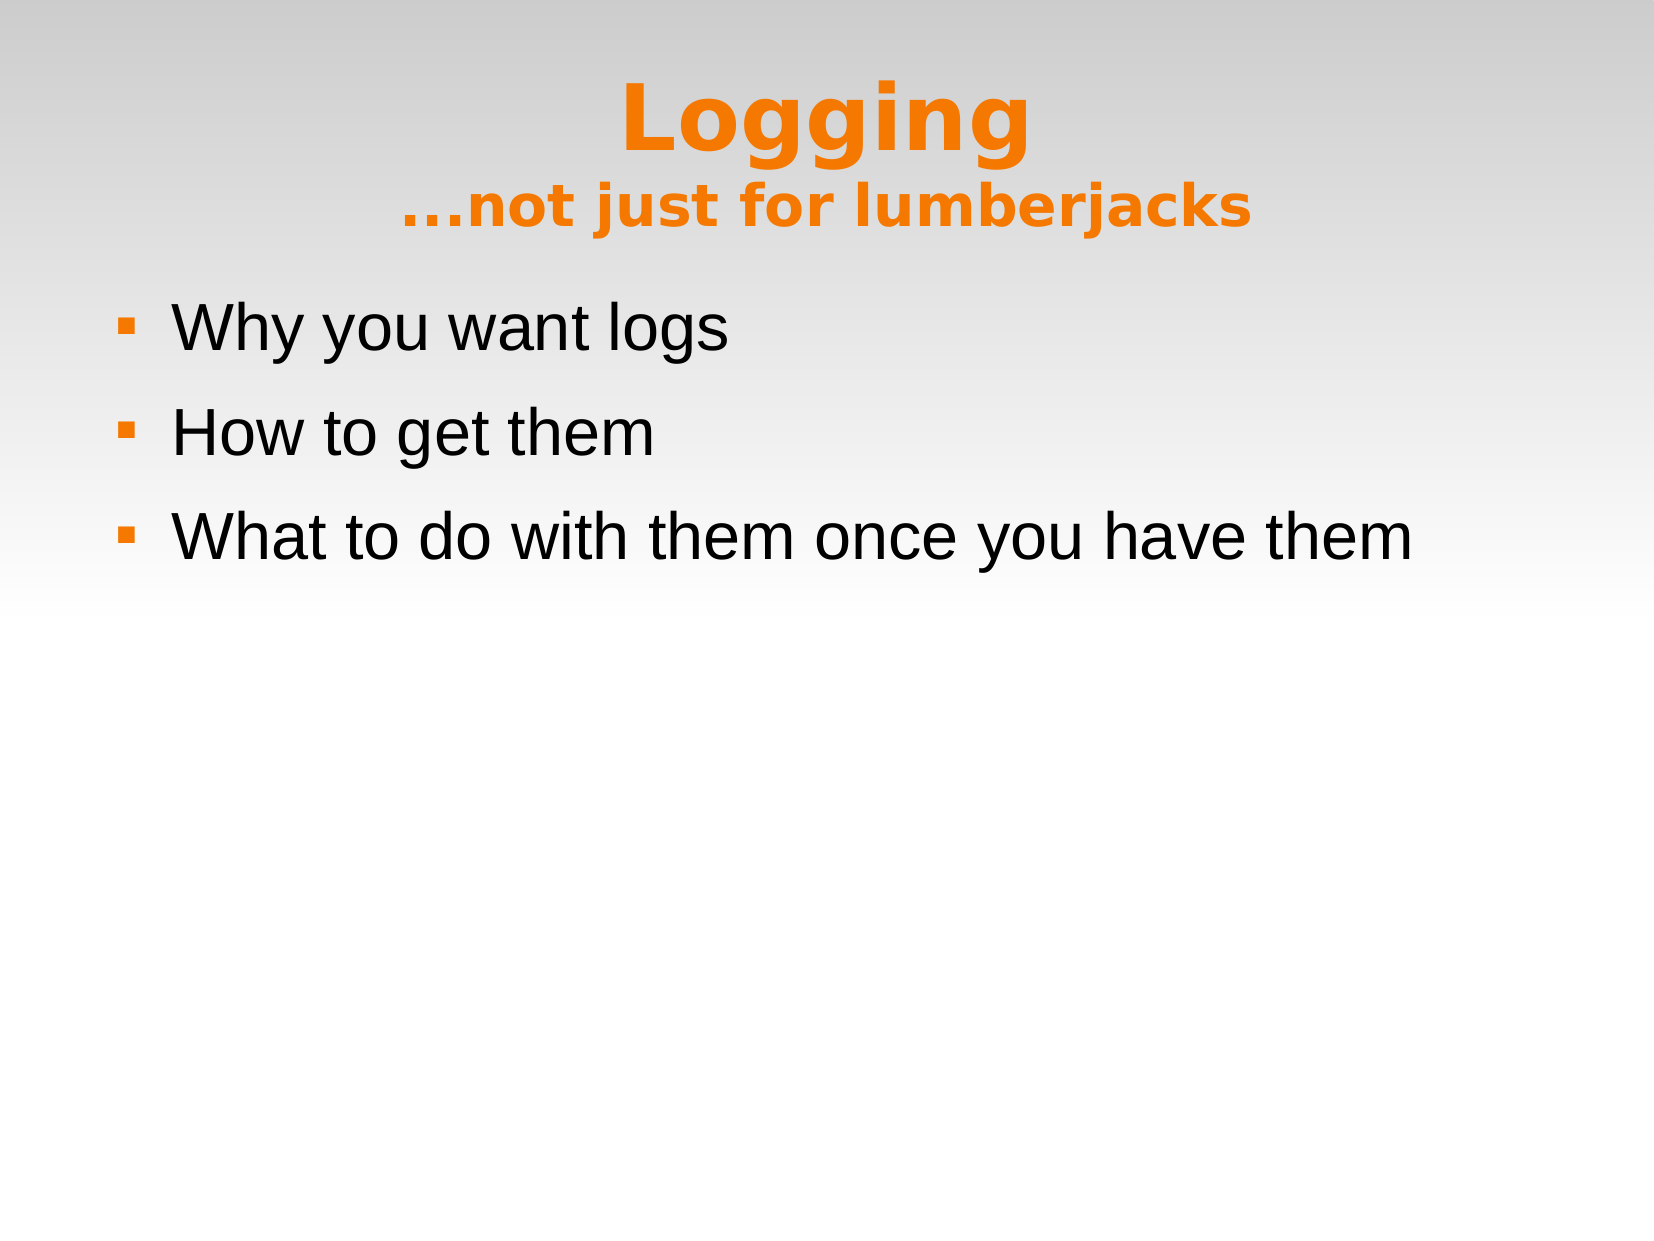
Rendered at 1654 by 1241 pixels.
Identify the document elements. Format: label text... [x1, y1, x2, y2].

title Logging ...not just for lumberjacks [82, 49, 1571, 257]
list Why you want logs How to get them What to do with them once you have them [82, 290, 1571, 1094]
